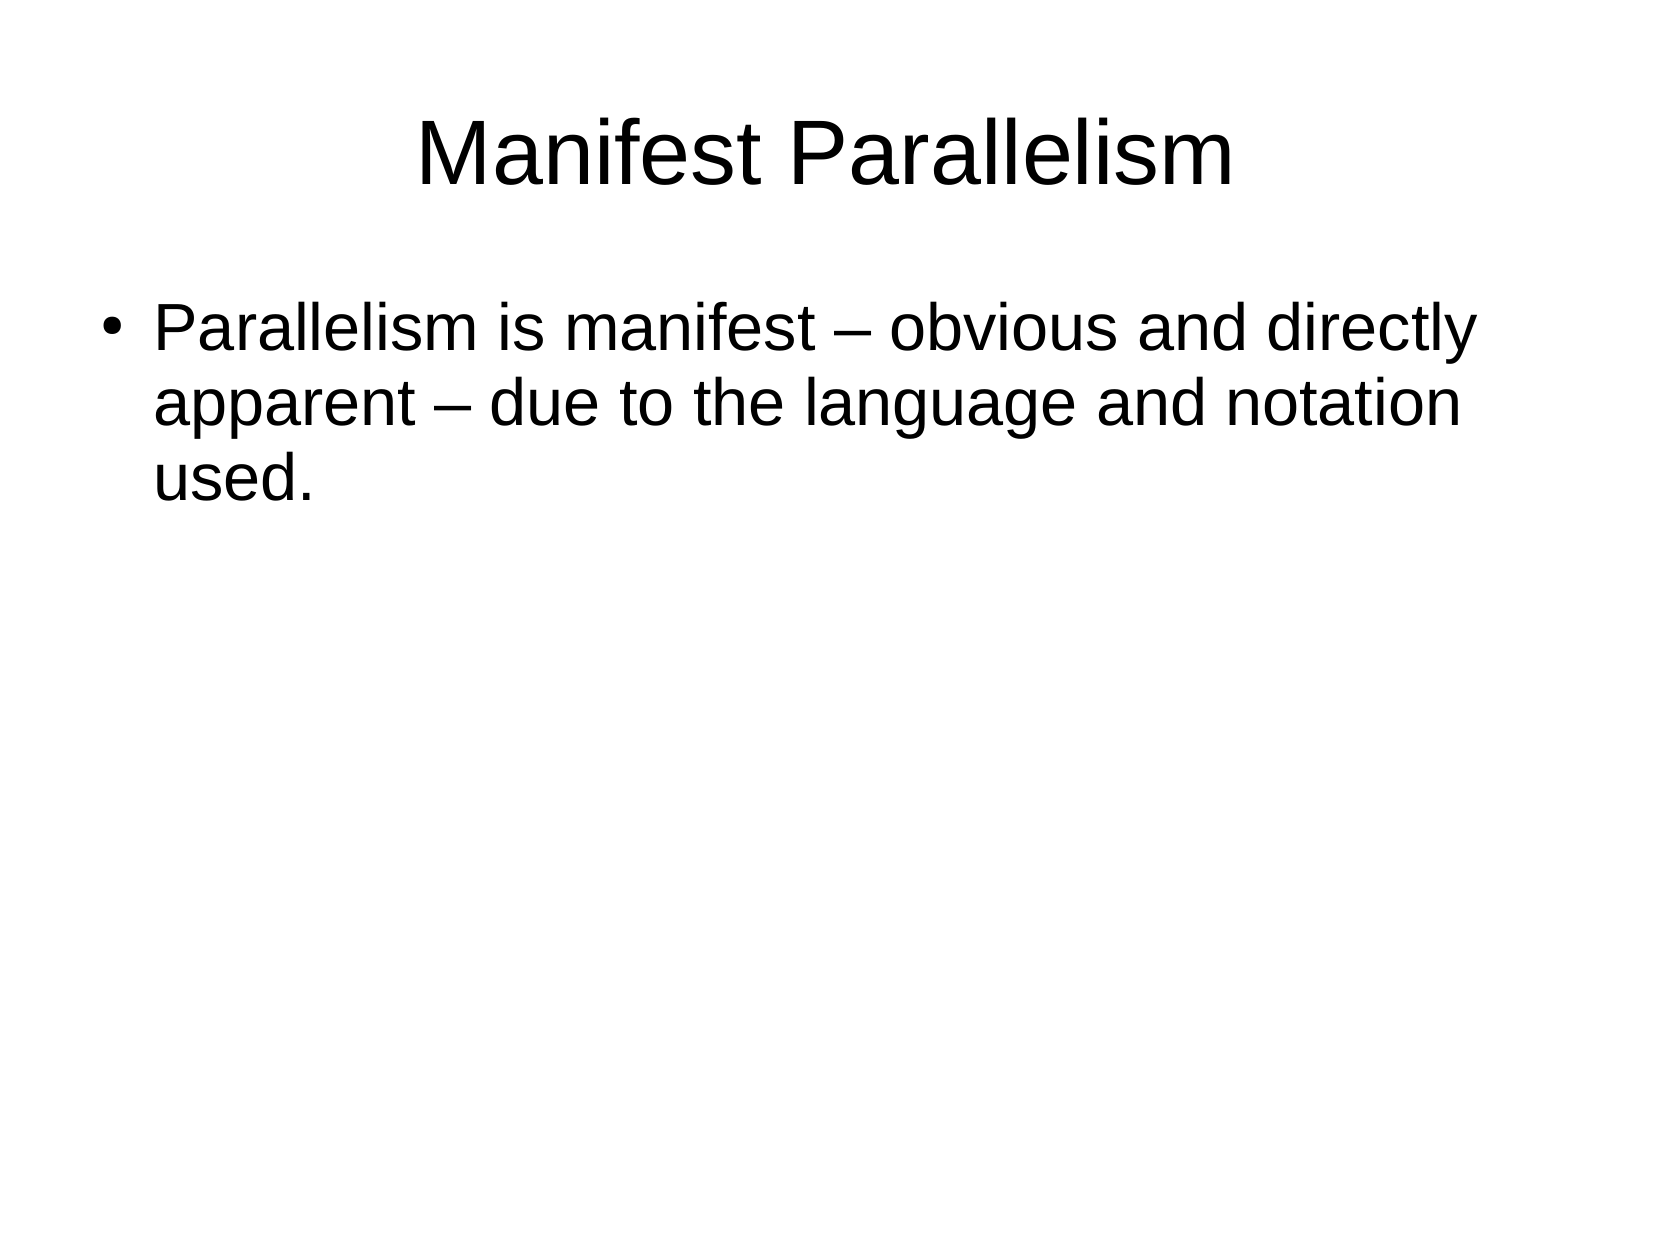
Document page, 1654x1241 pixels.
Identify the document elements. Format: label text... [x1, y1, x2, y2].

title Manifest Parallelism [82, 49, 1571, 257]
list Parallelism is manifest – obvious and directly apparent – due to the language and notation used. [82, 290, 1571, 1010]
